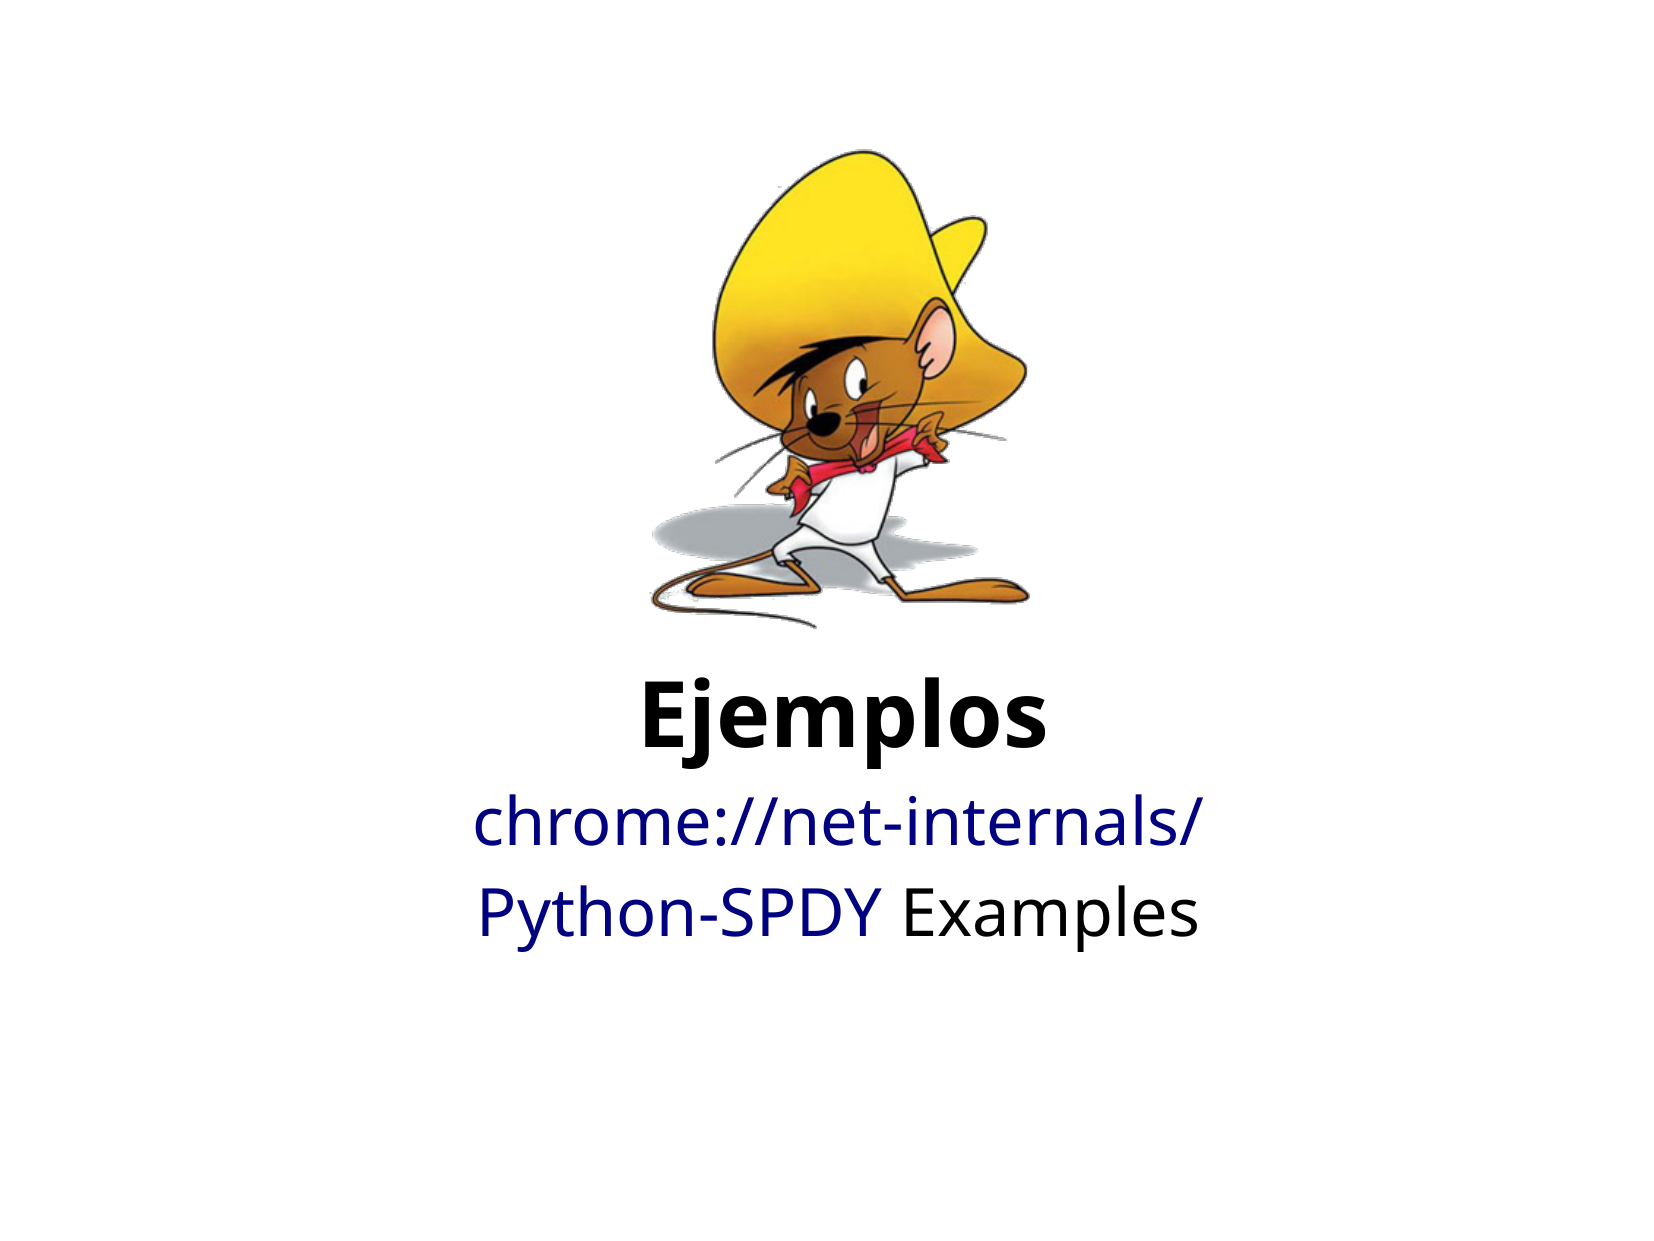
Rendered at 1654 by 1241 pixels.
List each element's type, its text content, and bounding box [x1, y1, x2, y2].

picture [628, 147, 1052, 425]
subtitle Ejemplos chrome://net-internals/ Python-SPDY Examples [82, 425, 1571, 1181]
